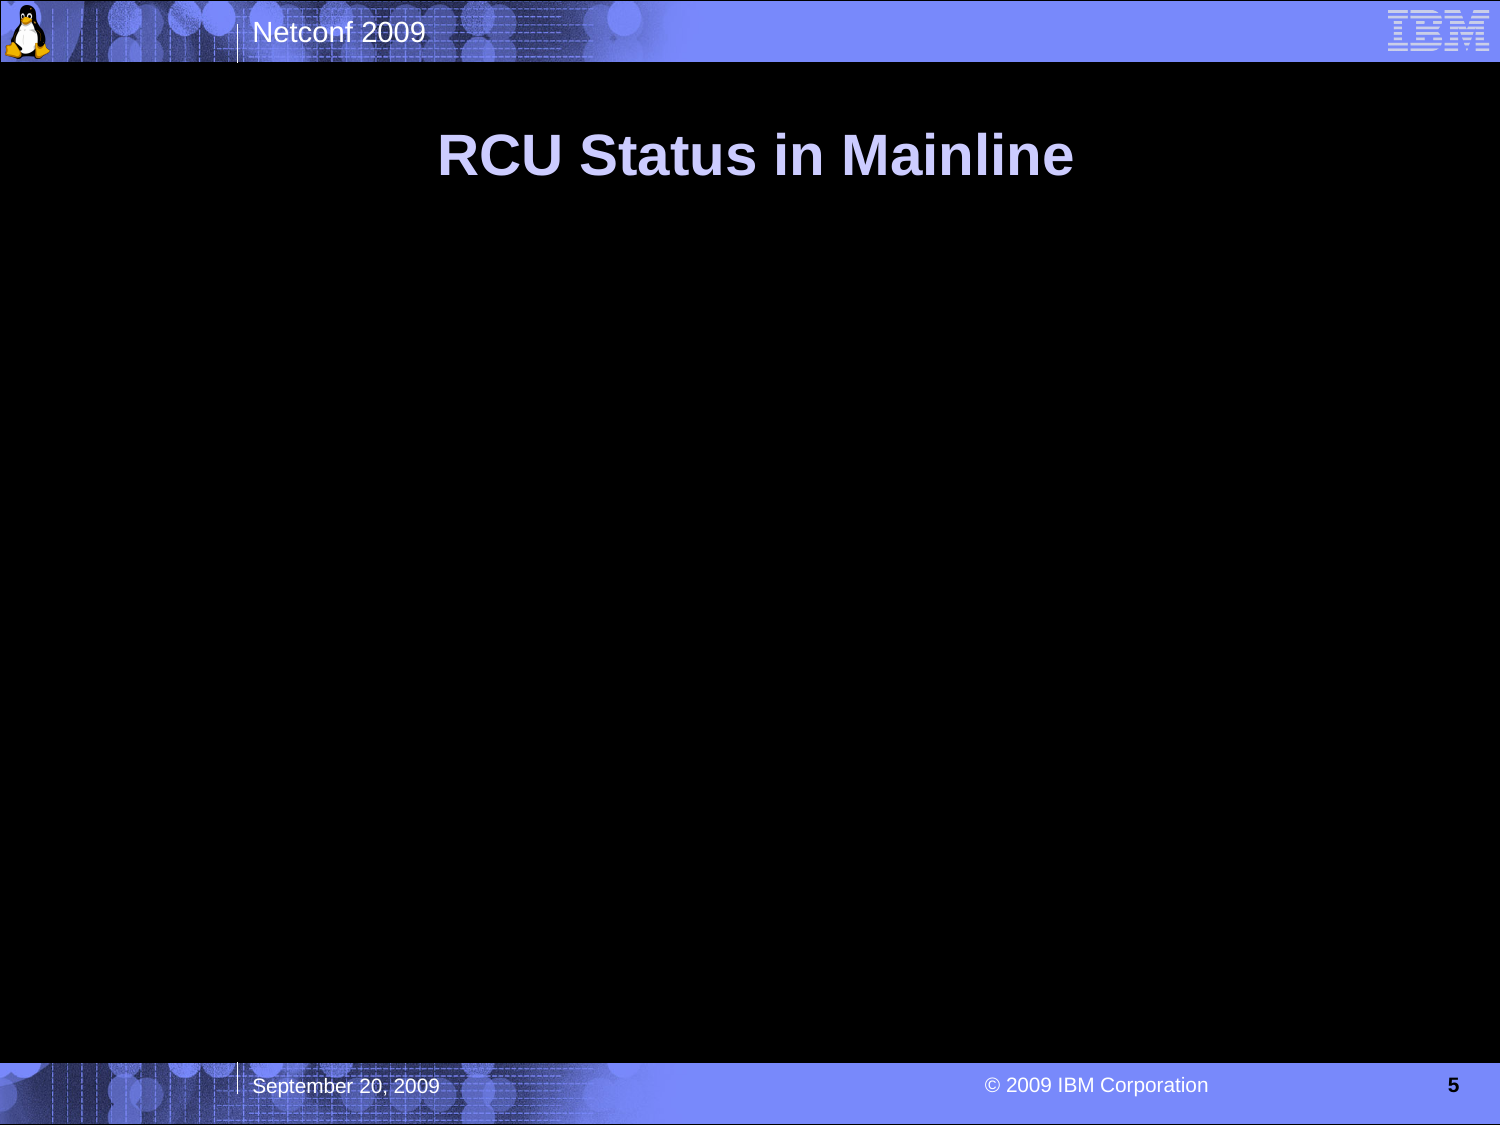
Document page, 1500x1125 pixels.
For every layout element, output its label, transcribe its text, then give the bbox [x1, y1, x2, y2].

picture [1, 1, 1500, 62]
picture [0, 1063, 1500, 1124]
title RCU Status in Mainline [79, 116, 1433, 199]
